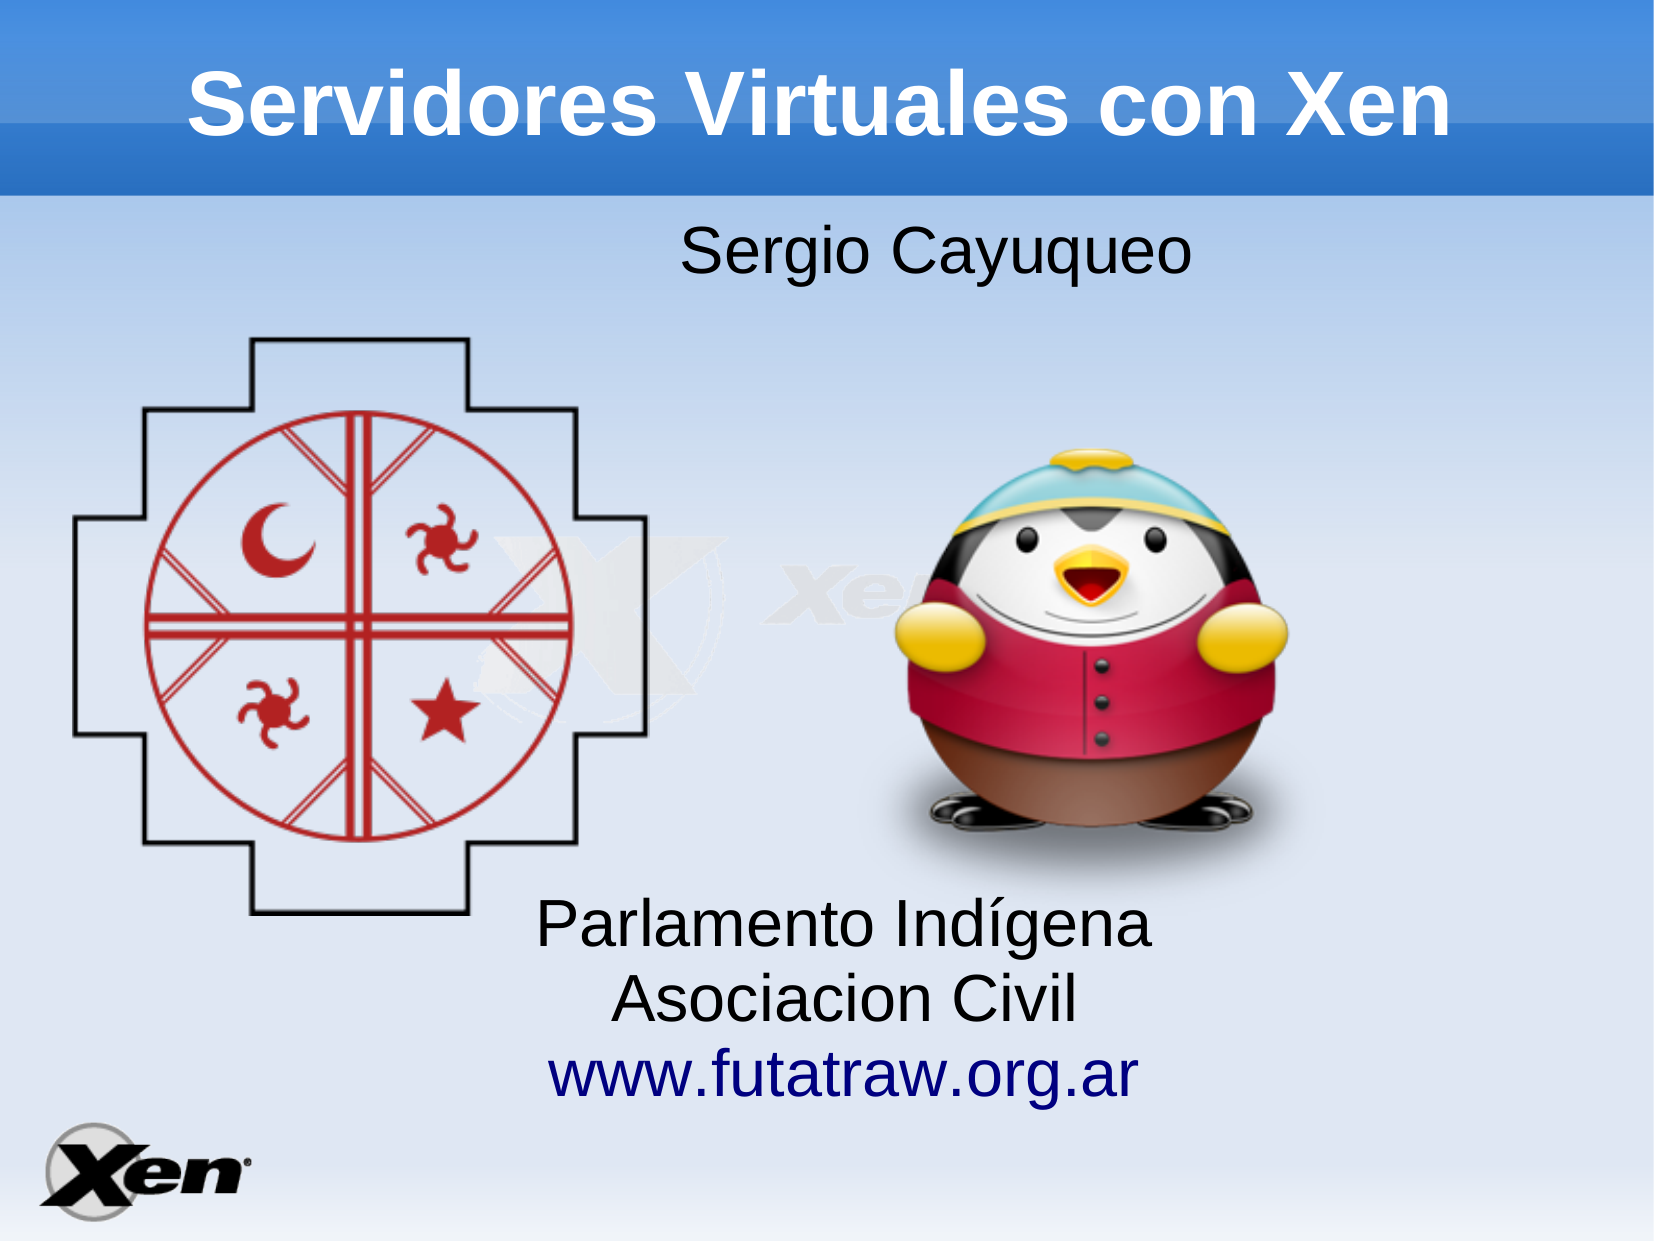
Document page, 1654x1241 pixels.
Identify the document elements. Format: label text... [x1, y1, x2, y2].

picture [0, 0, 1654, 1241]
subtitle Sergio Cayuqueo Parlamento Indígena Asociacion Civil www.futatraw.org.ar [82, 213, 1571, 1186]
title Servidores Virtuales con Xen [76, 0, 1565, 208]
